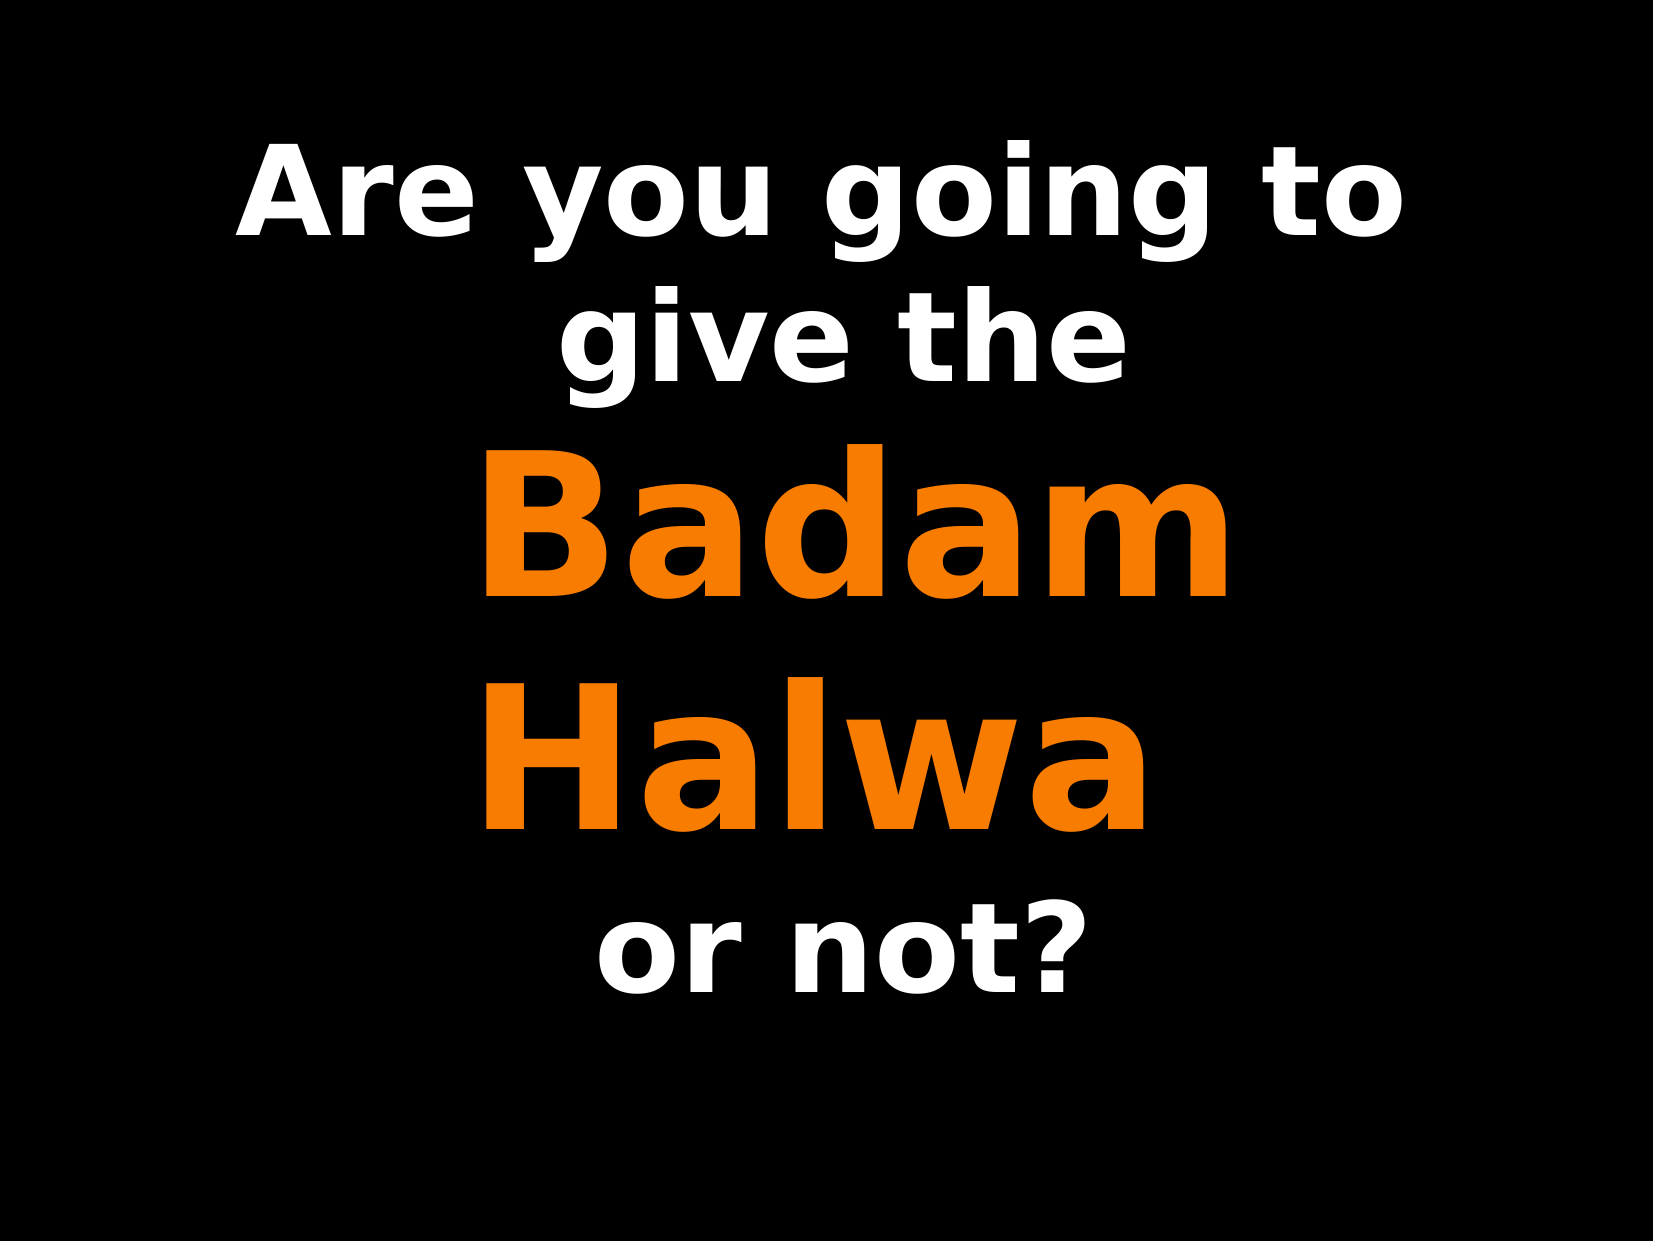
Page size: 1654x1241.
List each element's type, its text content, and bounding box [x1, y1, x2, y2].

text_box Are you going to give the Badam Halwa or not? [150, 112, 1538, 1165]
